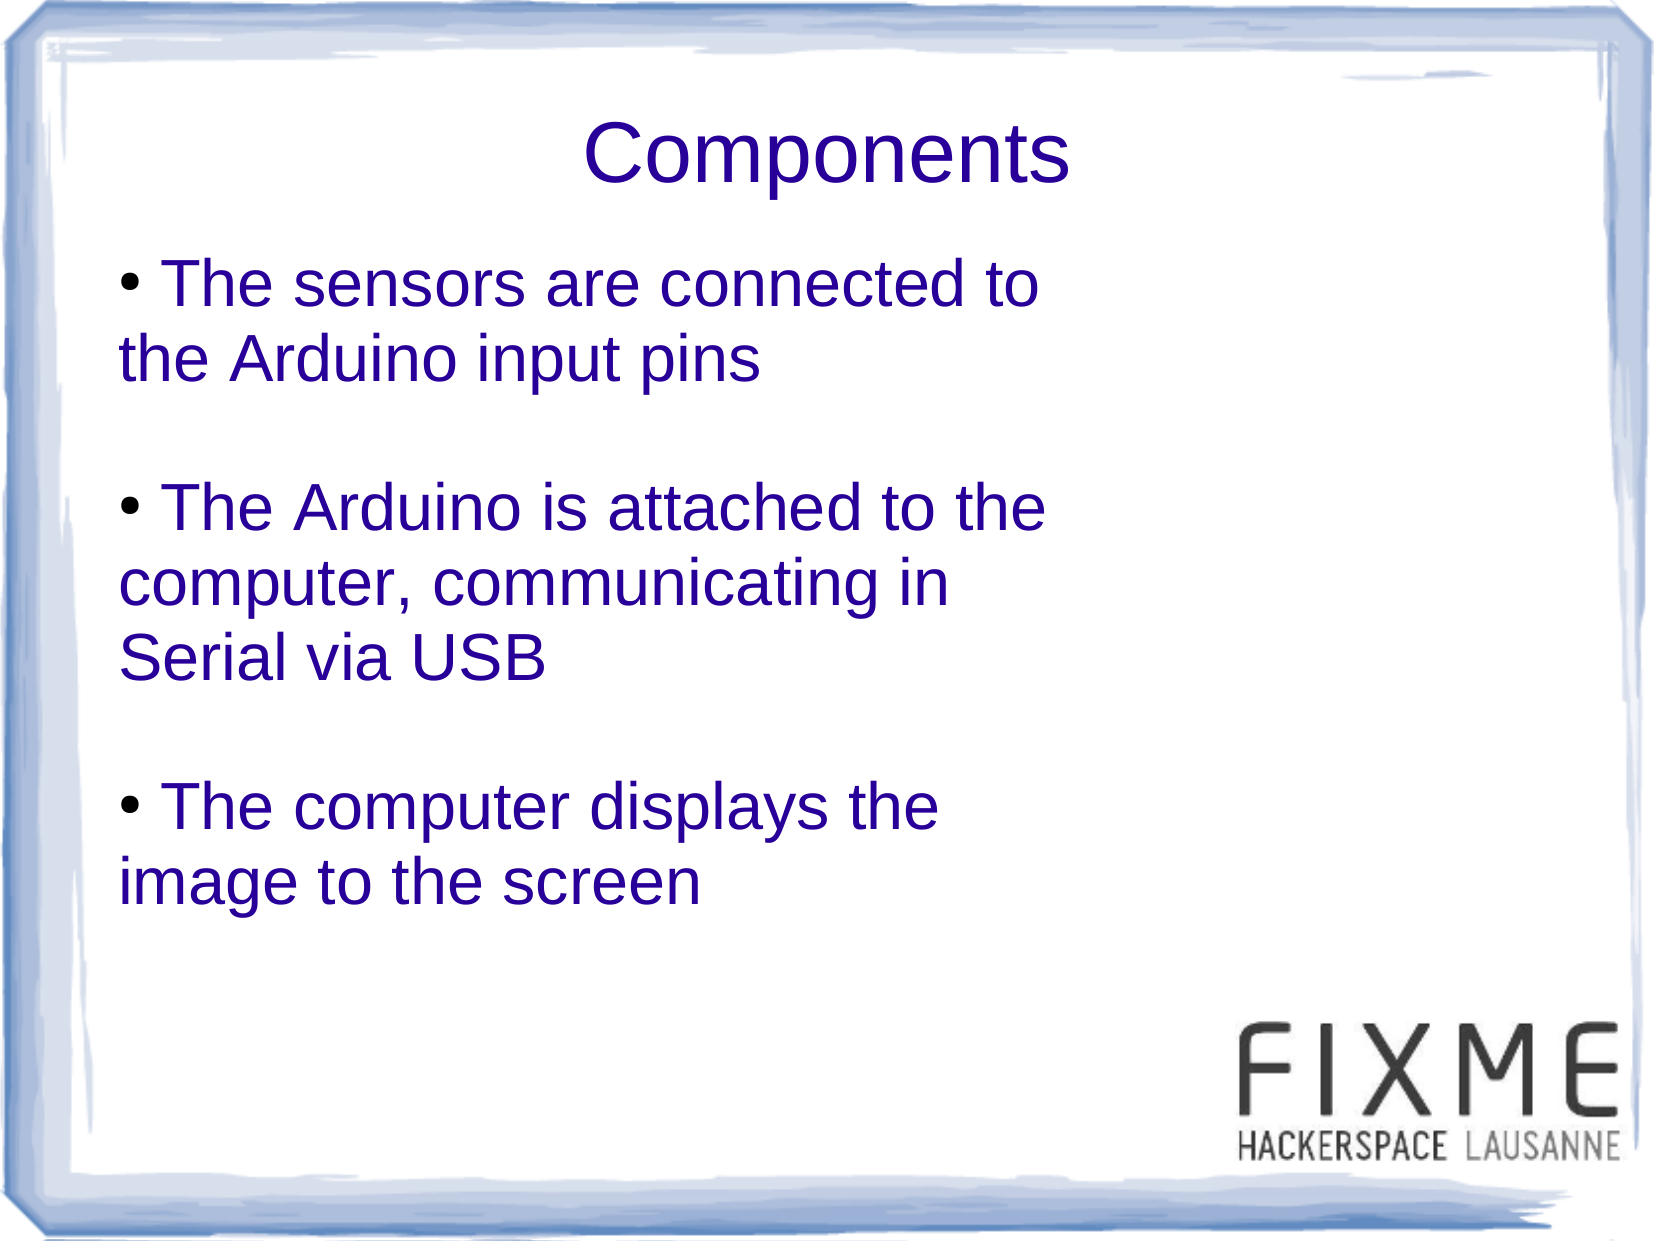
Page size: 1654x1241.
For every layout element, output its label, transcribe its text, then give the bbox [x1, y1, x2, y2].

title Components [82, 49, 1571, 257]
picture [0, 0, 1654, 1241]
subtitle The sensors are connected to the Arduino input pins The Arduino is attached to the computer, communicating in Serial via USB The computer displays the image to the screen [118, 245, 1051, 919]
